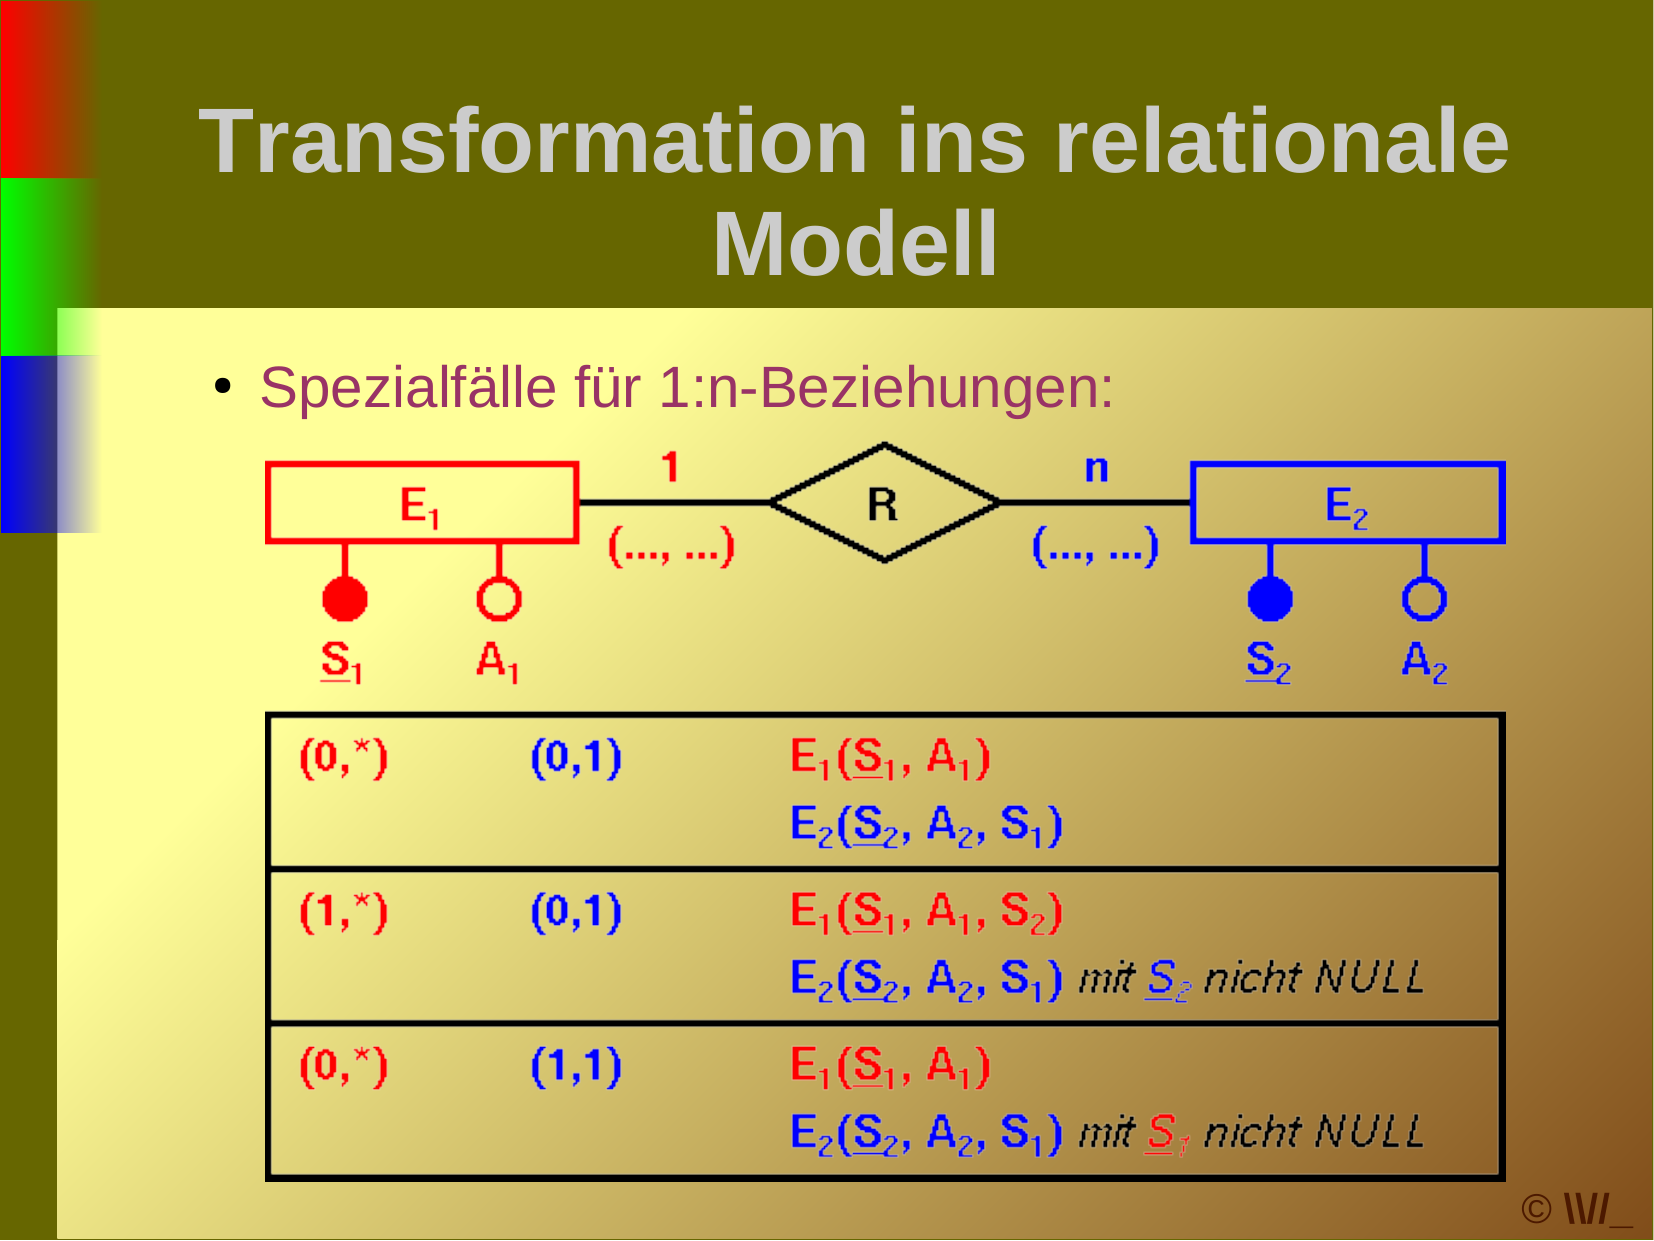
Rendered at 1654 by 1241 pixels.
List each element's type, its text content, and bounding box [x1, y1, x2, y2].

picture [265, 437, 1506, 1182]
title Transformation ins relationale Modell [118, 88, 1595, 296]
list Spezialfälle für 1:n-Beziehungen: [118, 354, 1595, 1182]
